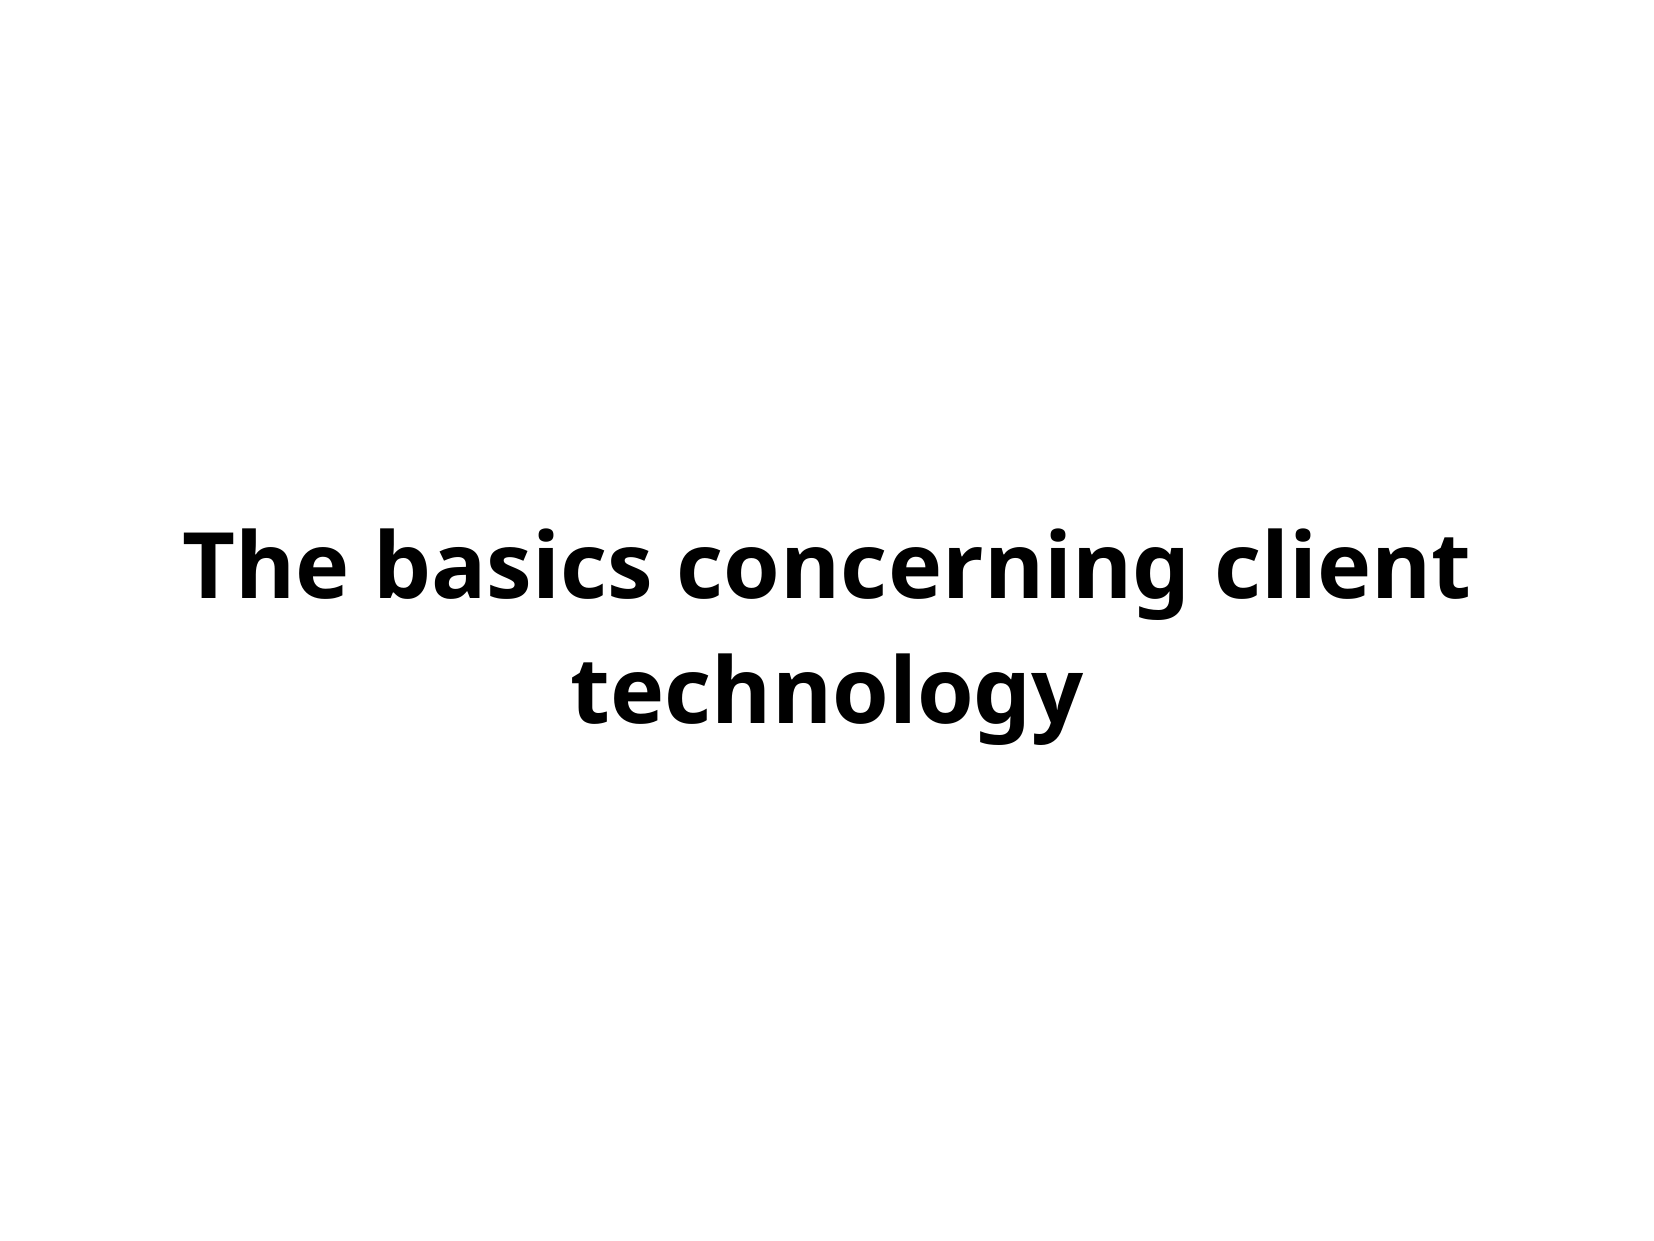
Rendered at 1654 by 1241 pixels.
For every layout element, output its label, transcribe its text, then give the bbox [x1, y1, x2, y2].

title The basics concerning client technology [121, 496, 1534, 756]
